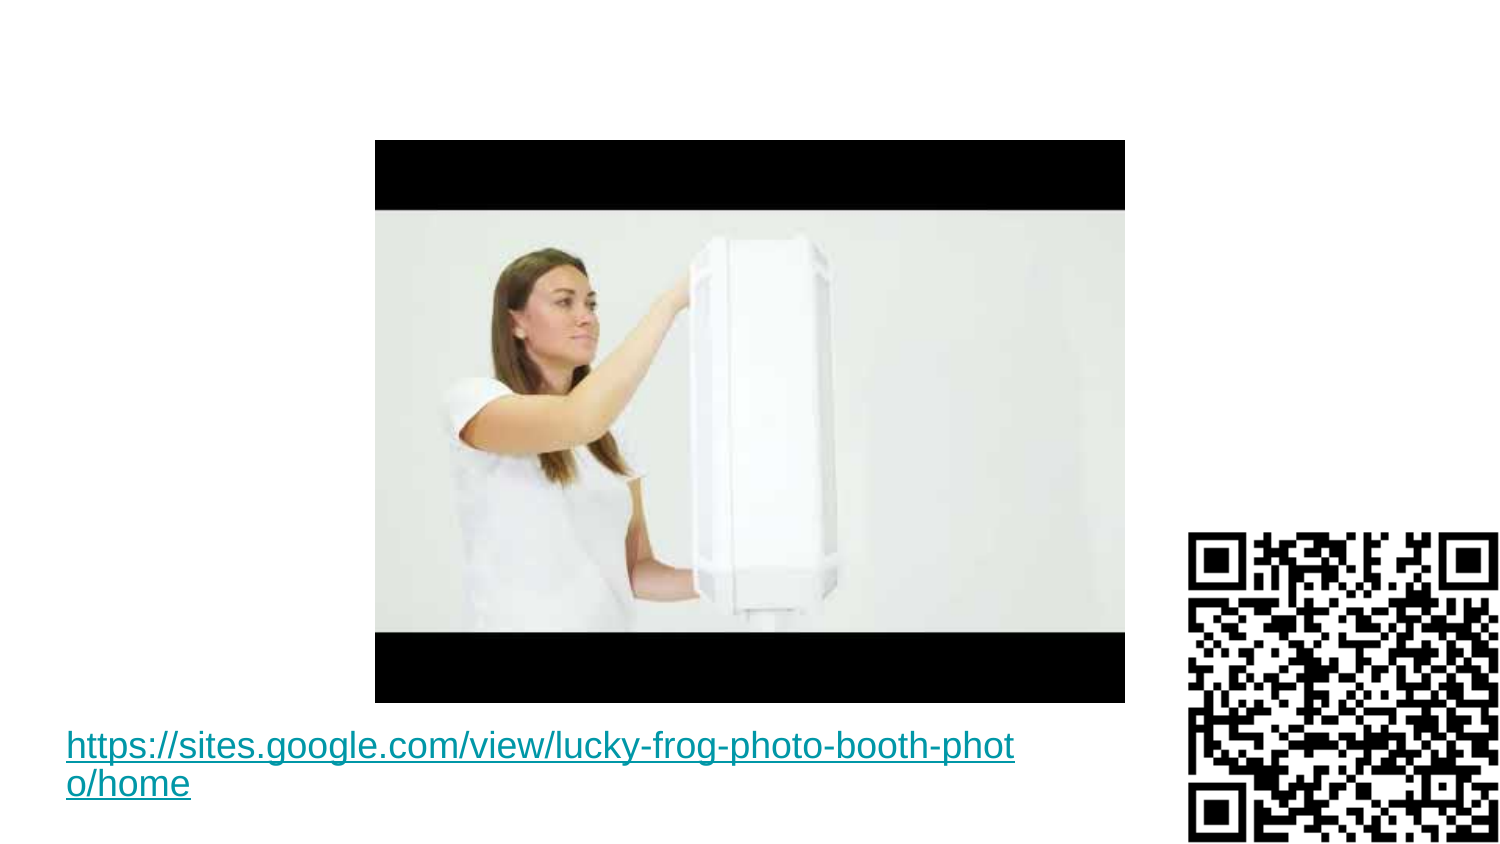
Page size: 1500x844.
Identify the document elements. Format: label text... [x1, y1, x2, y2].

picture [375, 140, 1125, 704]
picture [1187, 531, 1500, 844]
list https://sites.google.com/view/lucky-frog-photo-booth-photo/home [51, 694, 1036, 794]
